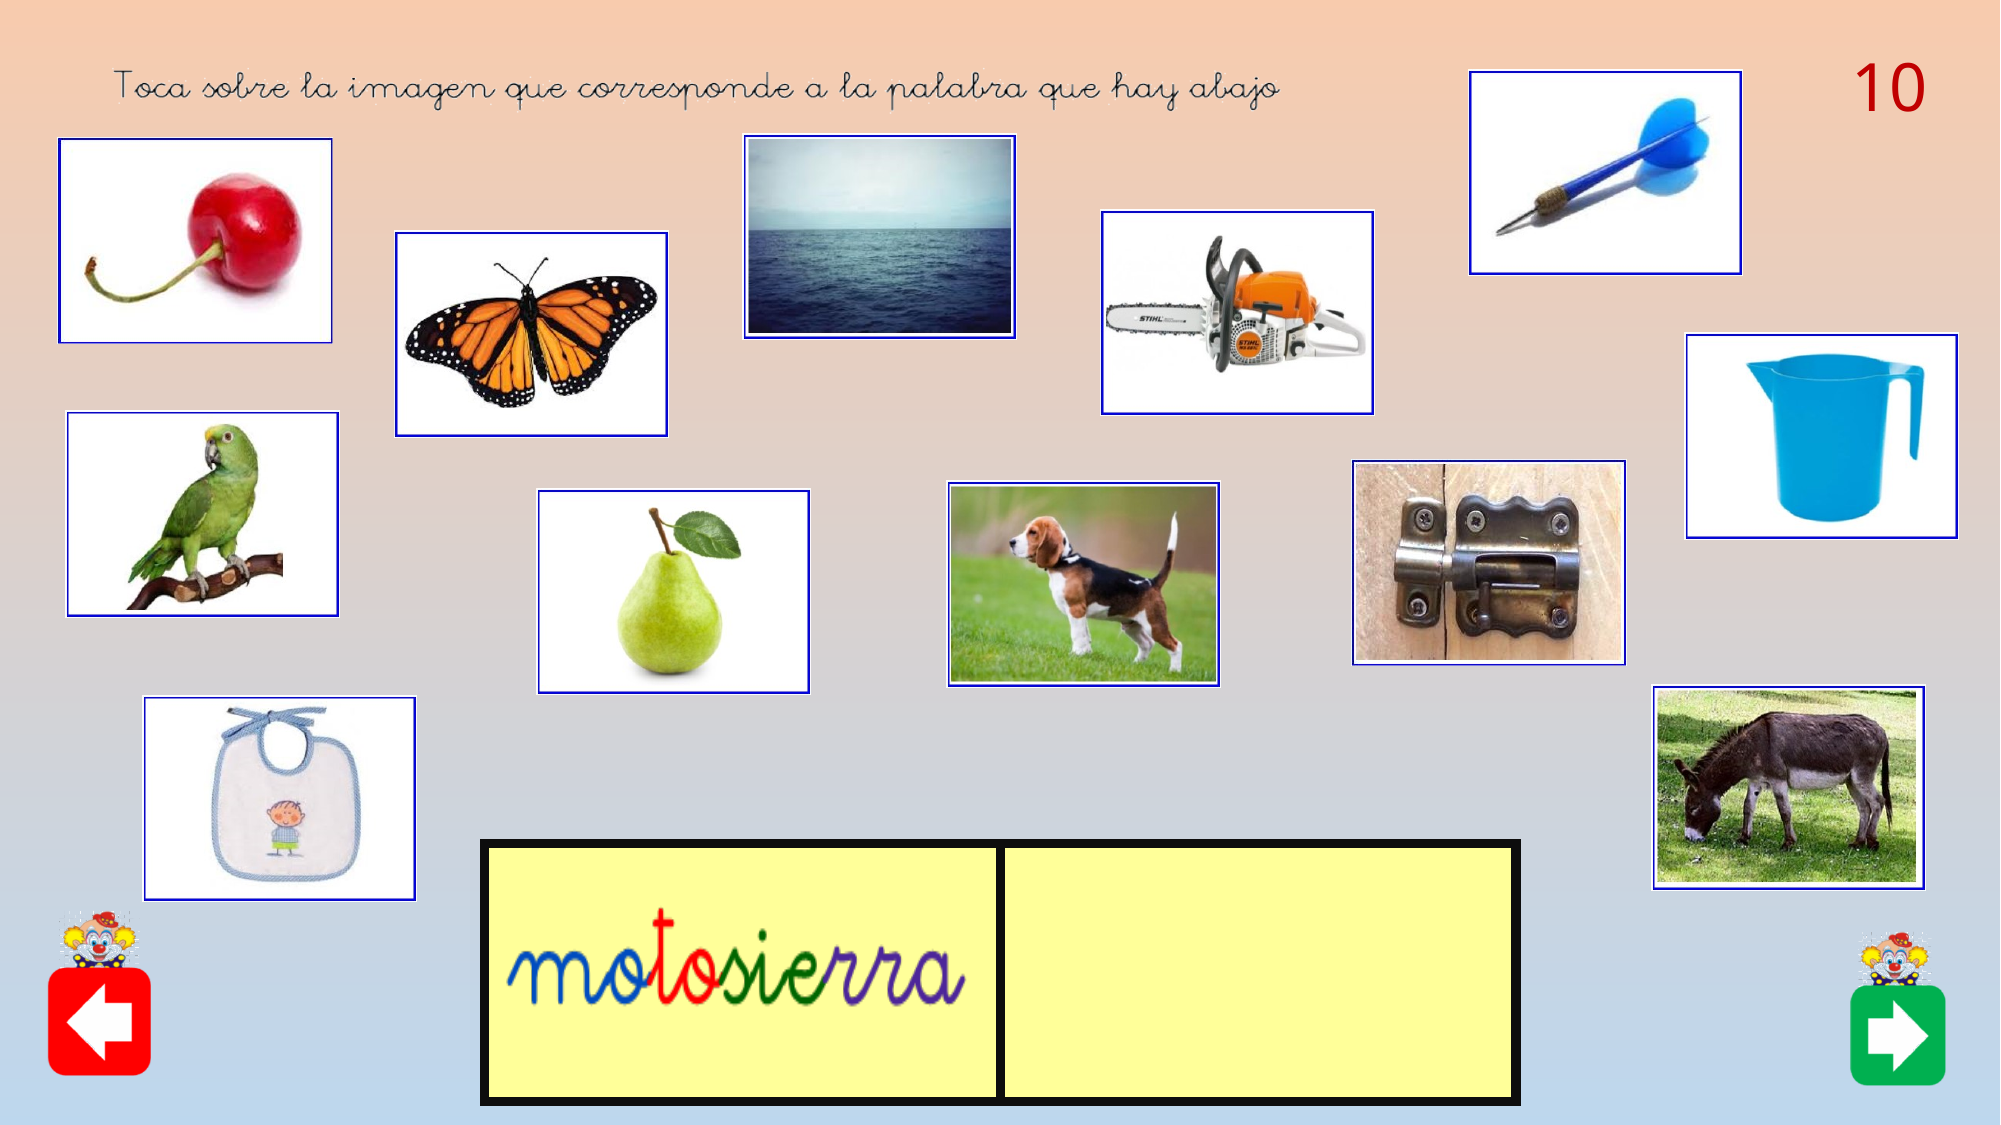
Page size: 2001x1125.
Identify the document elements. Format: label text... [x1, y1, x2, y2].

picture [1651, 684, 1926, 891]
picture [65, 410, 340, 618]
text_box 10 [1820, 37, 1958, 133]
picture [492, 868, 981, 1068]
picture [1684, 332, 1959, 540]
picture [1100, 209, 1375, 416]
picture [536, 488, 811, 696]
picture [742, 133, 1017, 340]
picture [394, 230, 669, 438]
picture [57, 137, 333, 344]
picture [1351, 459, 1627, 666]
picture [142, 695, 417, 902]
picture [106, 57, 1743, 276]
picture [946, 480, 1221, 688]
picture [1850, 931, 1946, 1086]
picture [47, 910, 151, 1076]
text_box [484, 843, 1516, 1102]
